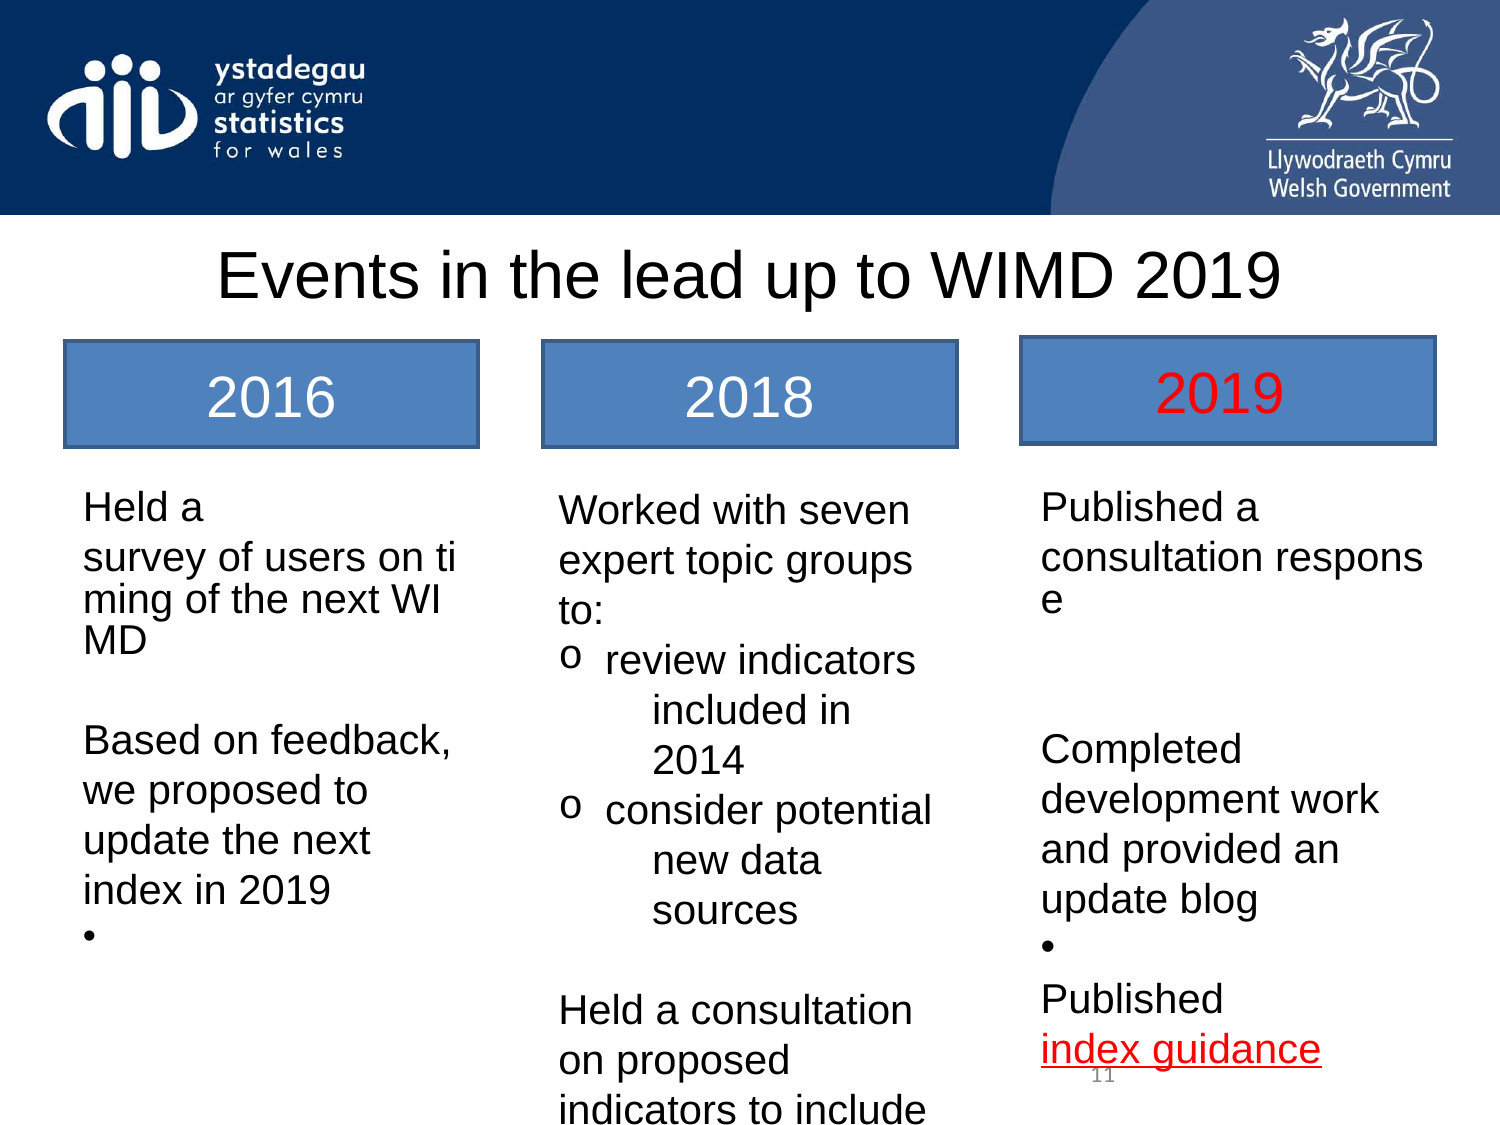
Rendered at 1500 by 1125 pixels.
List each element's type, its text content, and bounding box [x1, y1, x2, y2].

text_box [1126, 1043, 1133, 1049]
text_box [1079, 1043, 1090, 1061]
text_box [1102, 1043, 1113, 1050]
picture [0, 0, 1500, 215]
text_box [1074, 1043, 1169, 1066]
text_box 2018 [543, 341, 957, 447]
text_box [1158, 1043, 1169, 1060]
text_box Worked with seven expert topic groups to: review indicators included in 2014 consider potential new data sources Held a consultation on proposed indicators to include in WIMD 2019 [543, 475, 957, 1125]
text_box [1074, 1043, 1426, 1103]
text_box 2019 [1021, 337, 1435, 444]
text_box Published a consultation response Completed development work and provided an update blog Published index guidance [1025, 472, 1439, 1043]
text_box [1236, 1052, 1246, 1061]
text_box [1181, 1043, 1192, 1061]
text_box [1213, 1043, 1224, 1061]
text_box 2016 [65, 341, 478, 447]
text_box Held a survey of users on timing of the next WIMD Based on feedback, we proposed to update the next index in 2019 [67, 472, 482, 937]
text_box [1304, 1043, 1315, 1050]
title Events in the lead up to WIMD 2019 [75, 215, 1426, 330]
